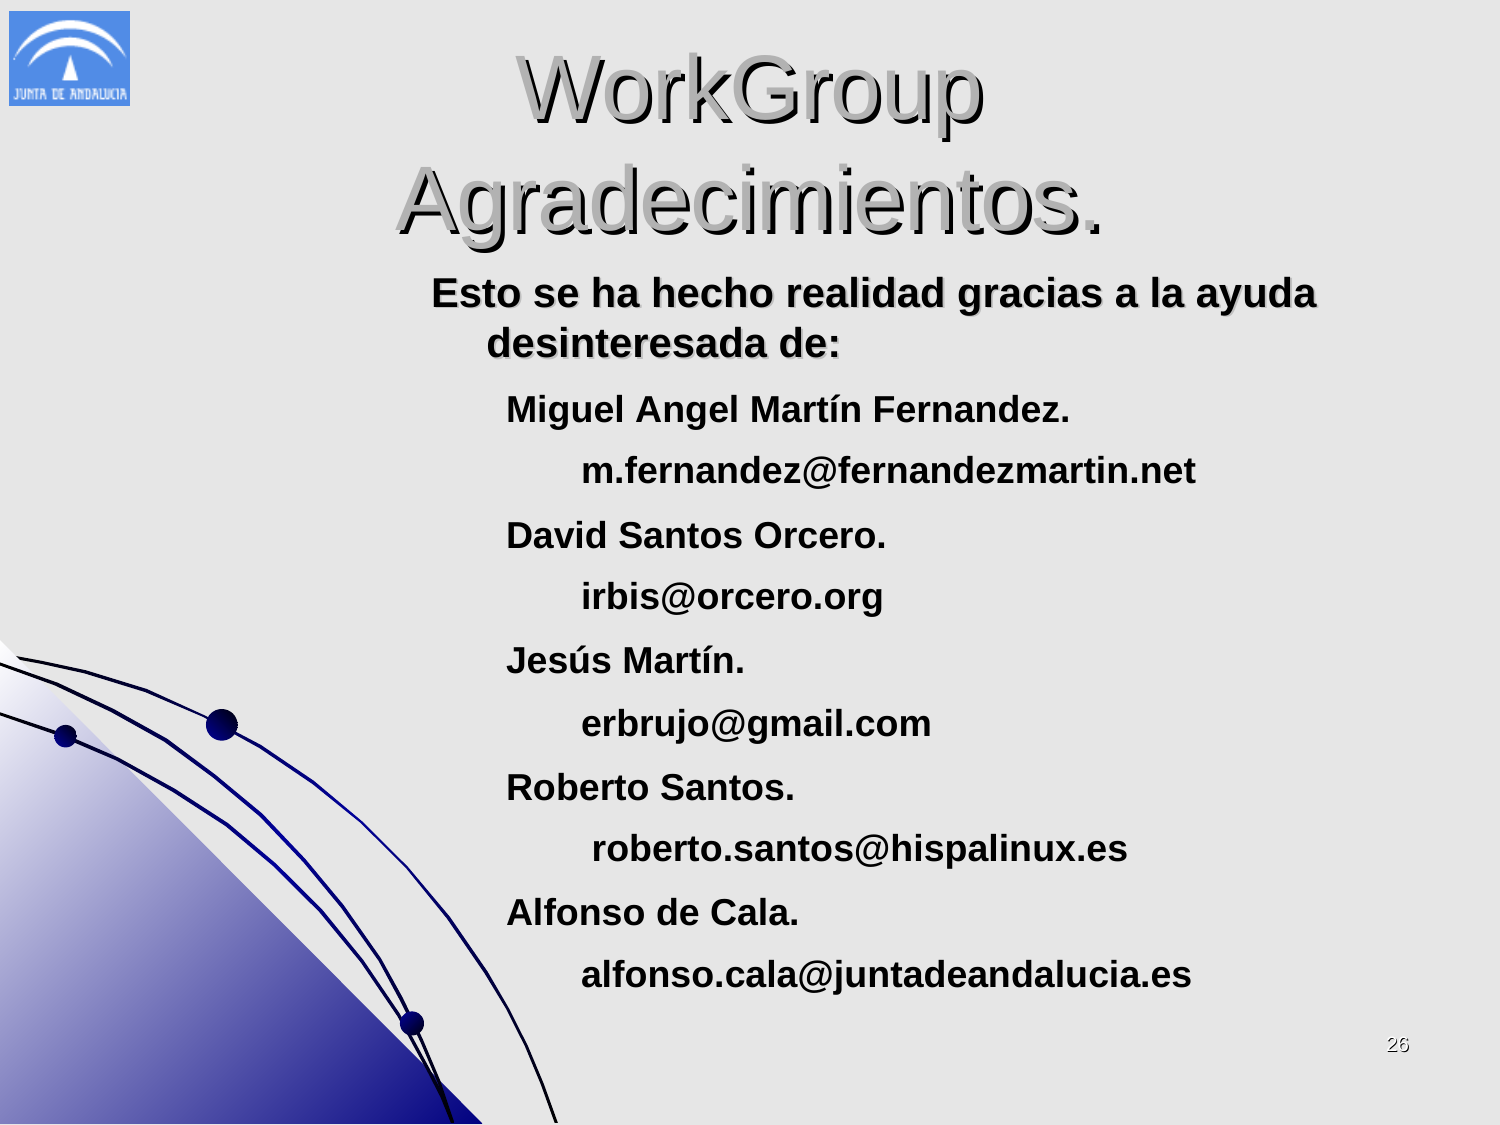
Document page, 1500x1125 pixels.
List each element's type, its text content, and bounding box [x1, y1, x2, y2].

picture [9, 11, 130, 106]
list Esto se ha hecho realidad gracias a la ayuda desinteresada de: Miguel Angel Martín Fernandez. m.fernandez@fernandezmartin.net David Santos Orcero. irbis@orcero.org Jesús Martín. erbrujo@gmail.com Roberto Santos. roberto.santos@hispalinux.es Alfonso de Cala. alfonso.cala@juntadeandalucia.es [431, 265, 1495, 1010]
title WorkGroup Agradecimientos. [75, 16, 1425, 262]
